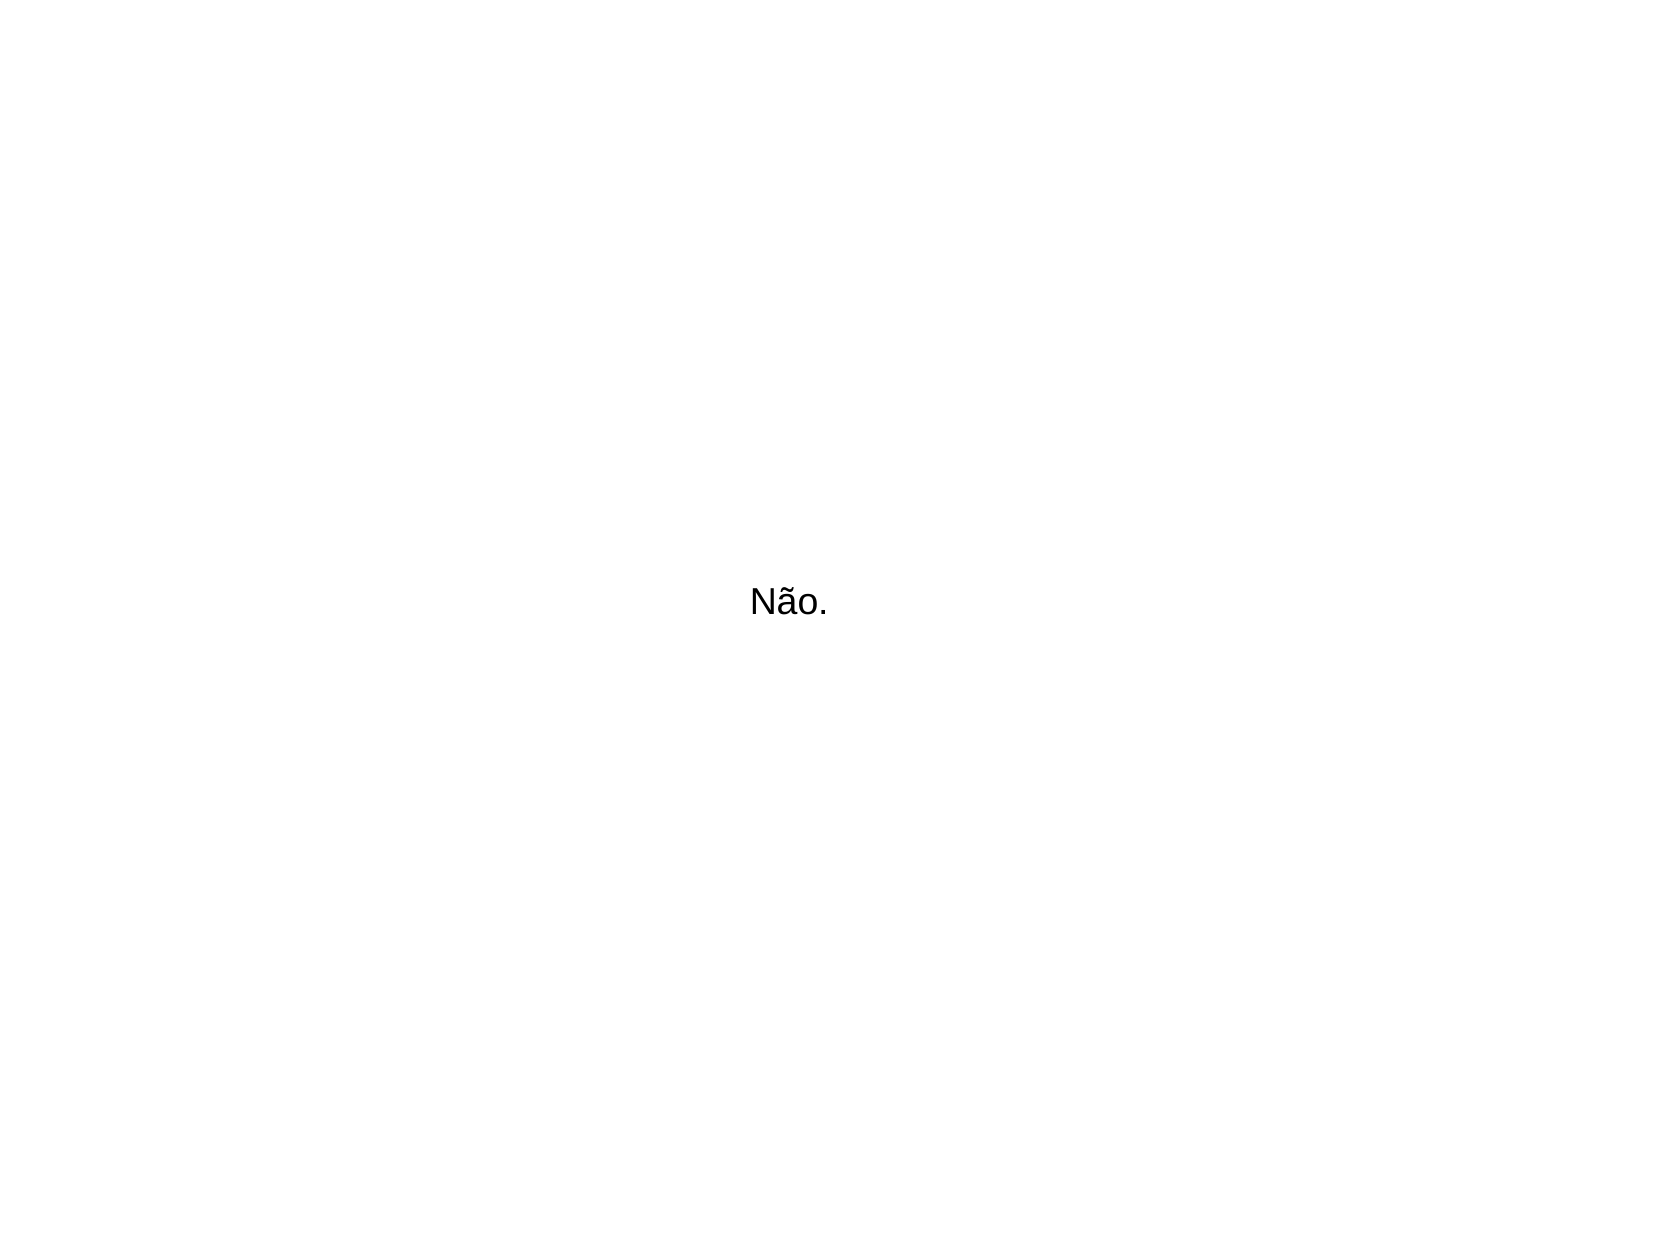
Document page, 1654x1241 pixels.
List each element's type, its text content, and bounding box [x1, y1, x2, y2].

text_box Não. [735, 573, 856, 631]
